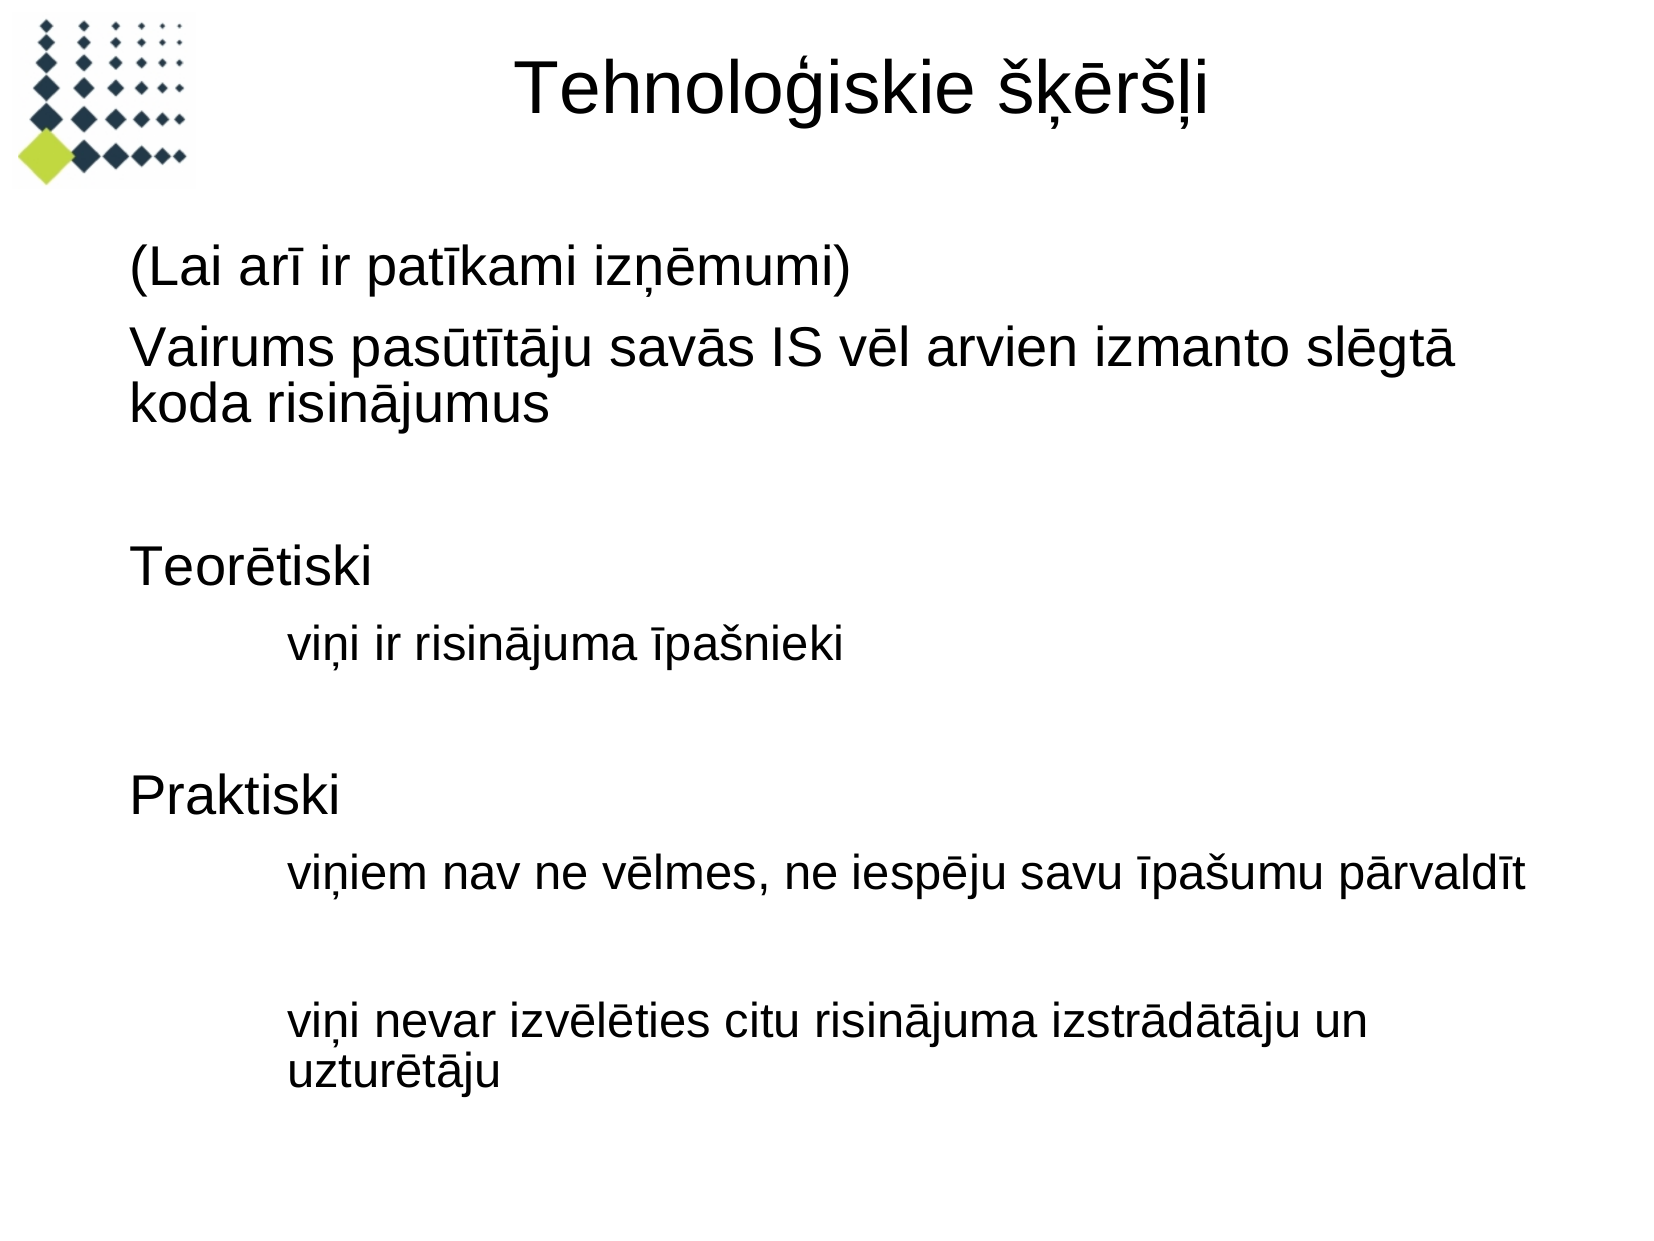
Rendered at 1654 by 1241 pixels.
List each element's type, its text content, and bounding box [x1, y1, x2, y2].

list (Lai arī ir patīkami izņēmumi) Vairums pasūtītāju savās IS vēl arvien izmanto slēgtā koda risinājumus Teorētiski viņi ir risinājuma īpašnieki Praktiski viņiem nav ne vēlmes, ne iespēju savu īpašumu pārvaldīt viņi nevar izvēlēties citu risinājuma izstrādātāju un uzturētāju [82, 236, 1569, 1107]
picture [12, 12, 196, 189]
title Tehnoloģiskie šķēršļi [153, 41, 1571, 140]
